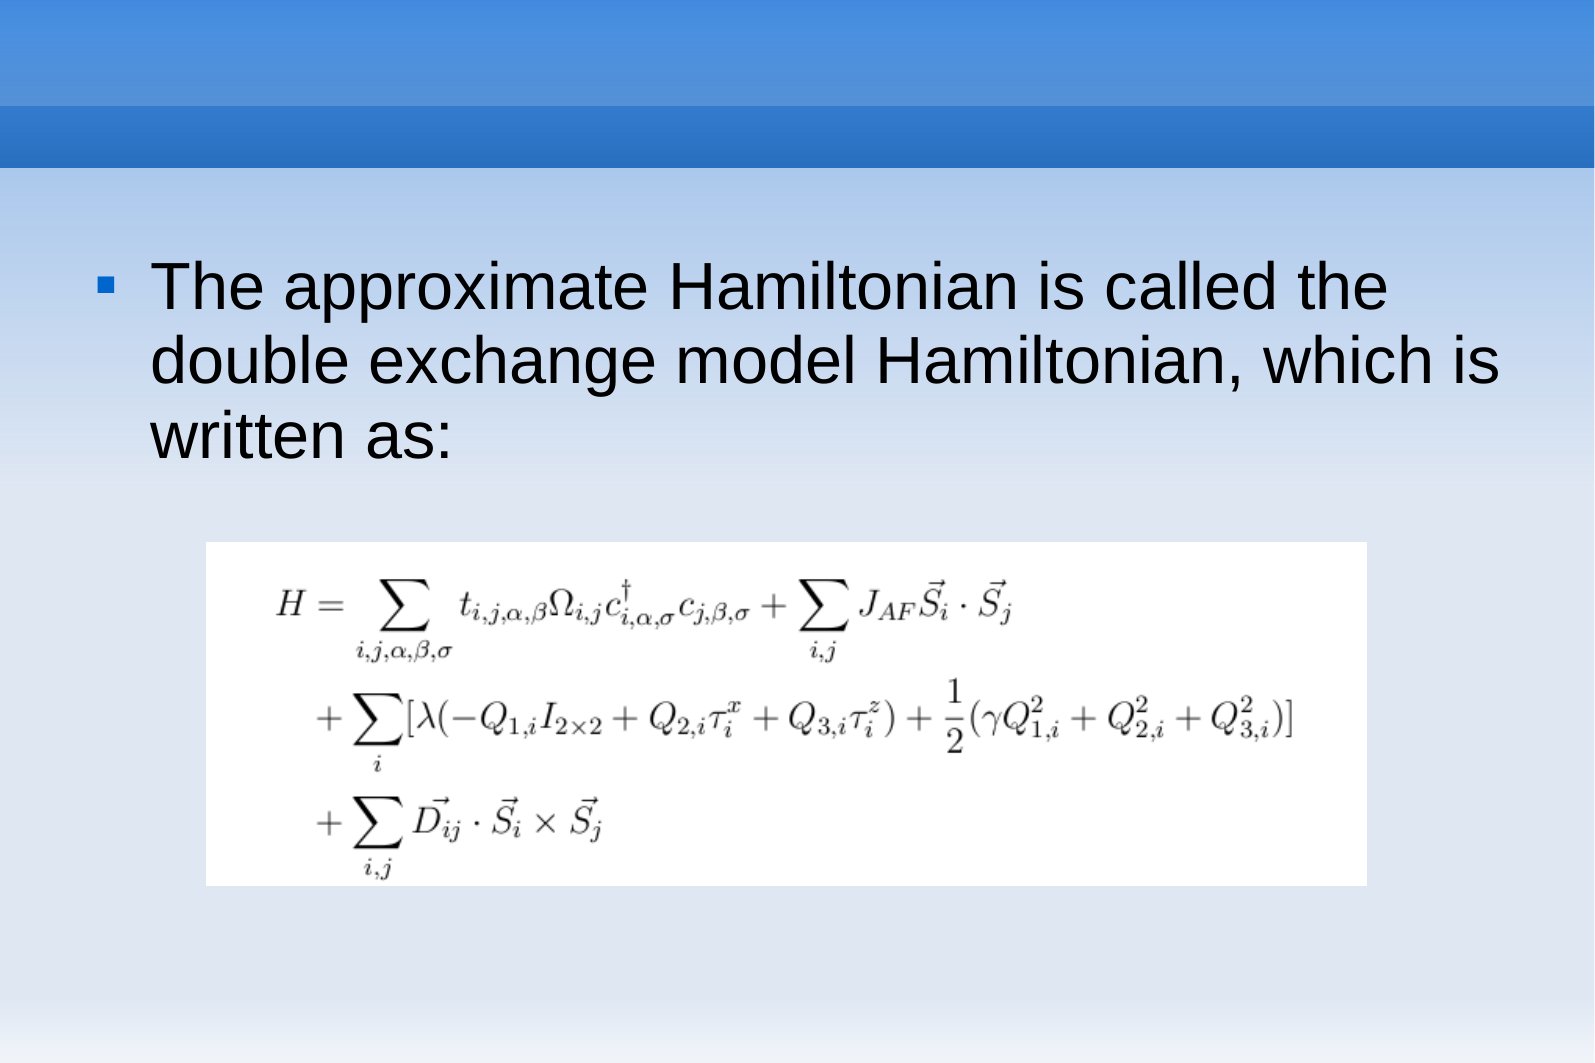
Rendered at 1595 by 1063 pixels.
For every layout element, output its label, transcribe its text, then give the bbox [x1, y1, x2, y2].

picture [0, 0, 1595, 1063]
list The approximate Hamiltonian is called the double exchange model Hamiltonian, which is written as: [79, 248, 1515, 936]
